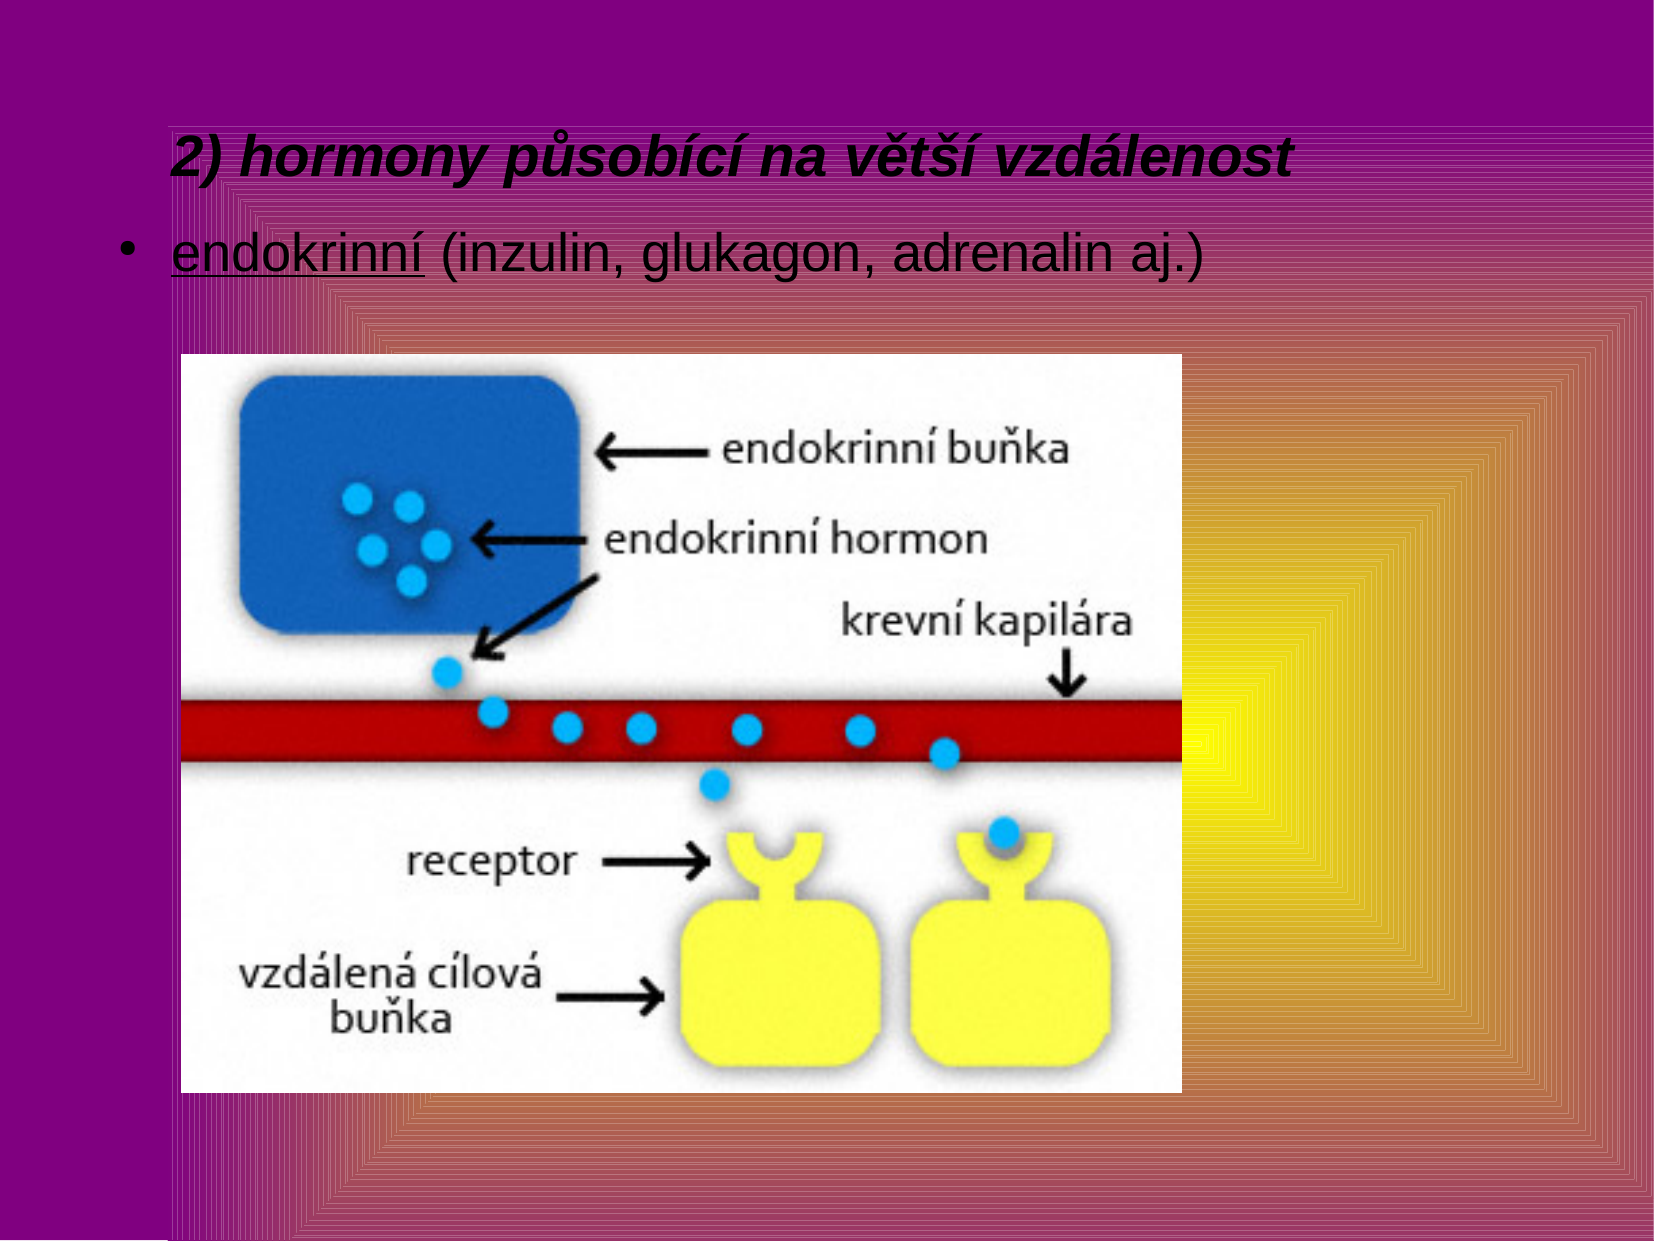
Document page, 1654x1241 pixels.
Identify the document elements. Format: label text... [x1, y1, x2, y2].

list 2) hormony působící na větší vzdálenost endokrinní (inzulin, glukagon, adrenalin aj.) [82, 118, 1571, 937]
picture [181, 354, 1182, 1093]
